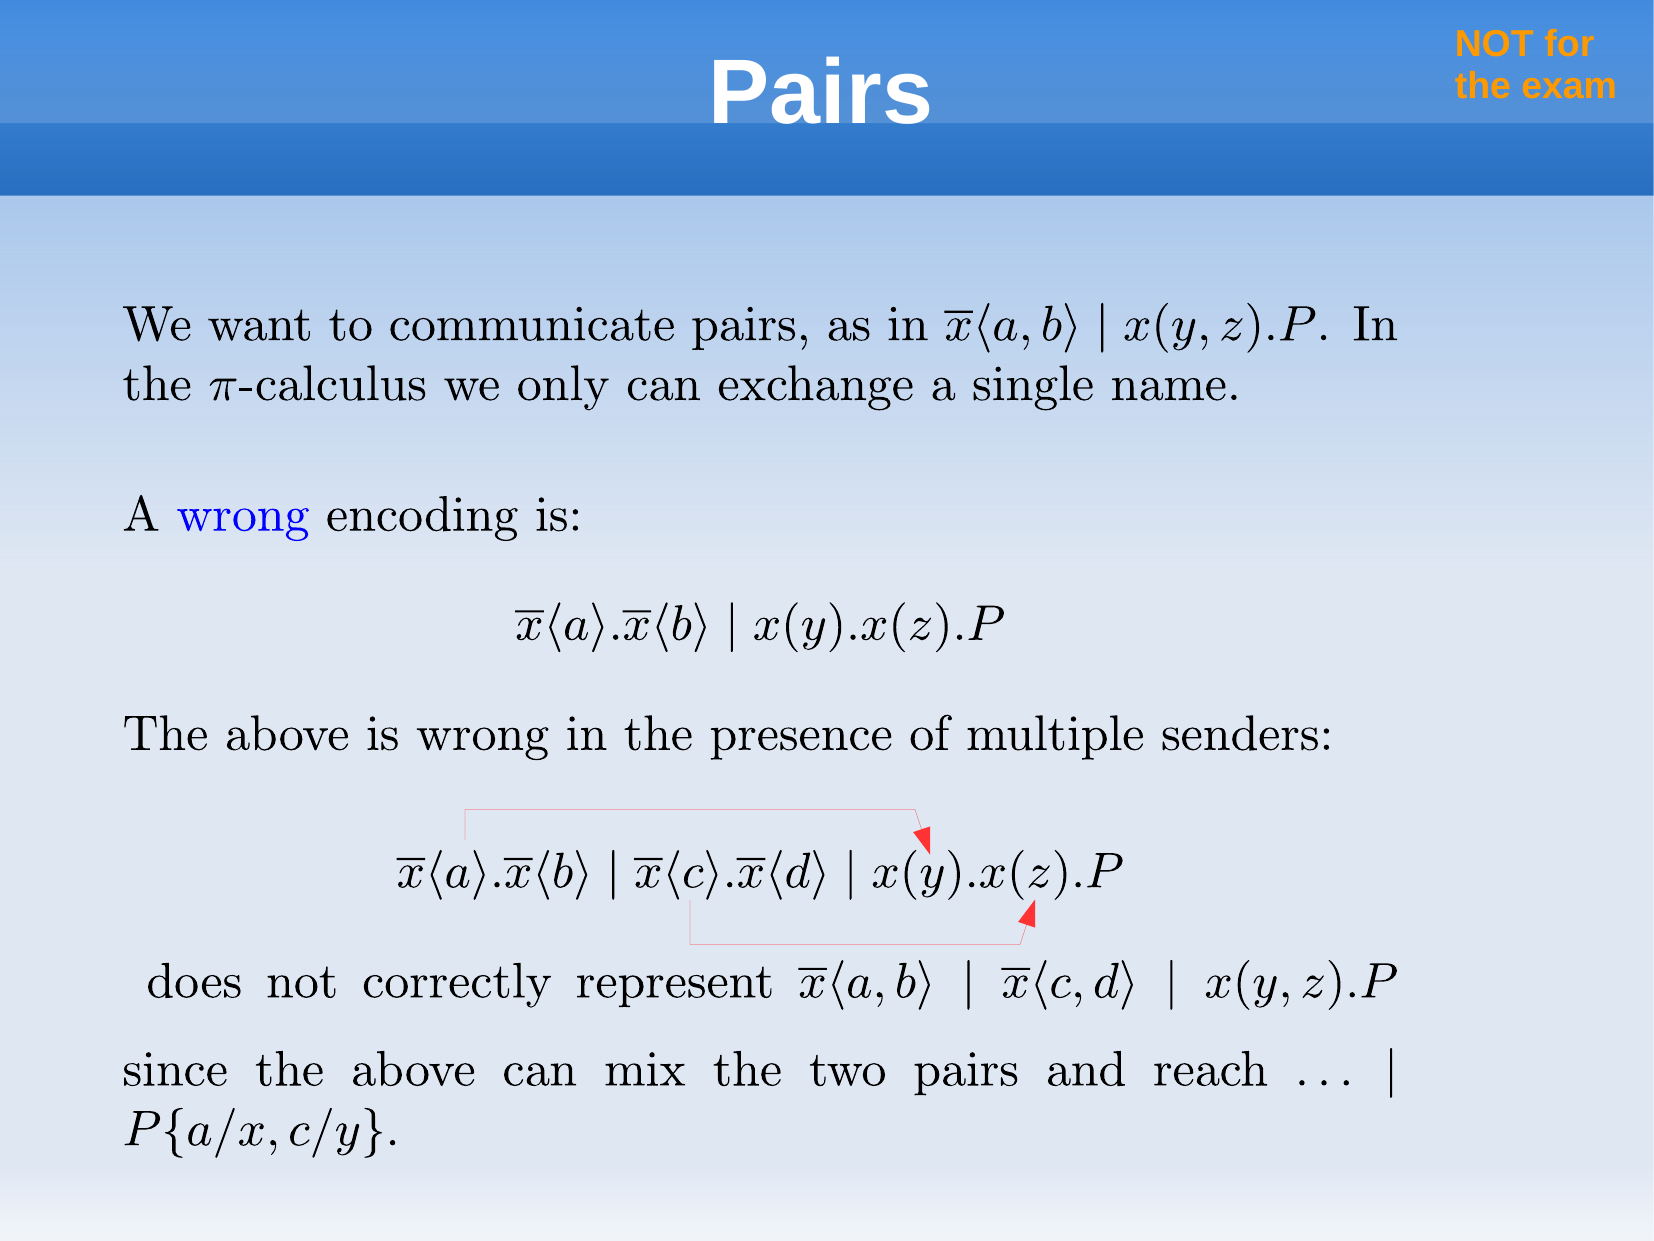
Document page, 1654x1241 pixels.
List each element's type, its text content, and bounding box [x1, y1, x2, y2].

text_box NOT for the exam [1440, 15, 1632, 114]
text_box [122, 302, 1399, 1158]
title Pairs [76, 0, 1565, 188]
picture [0, 0, 1654, 1241]
